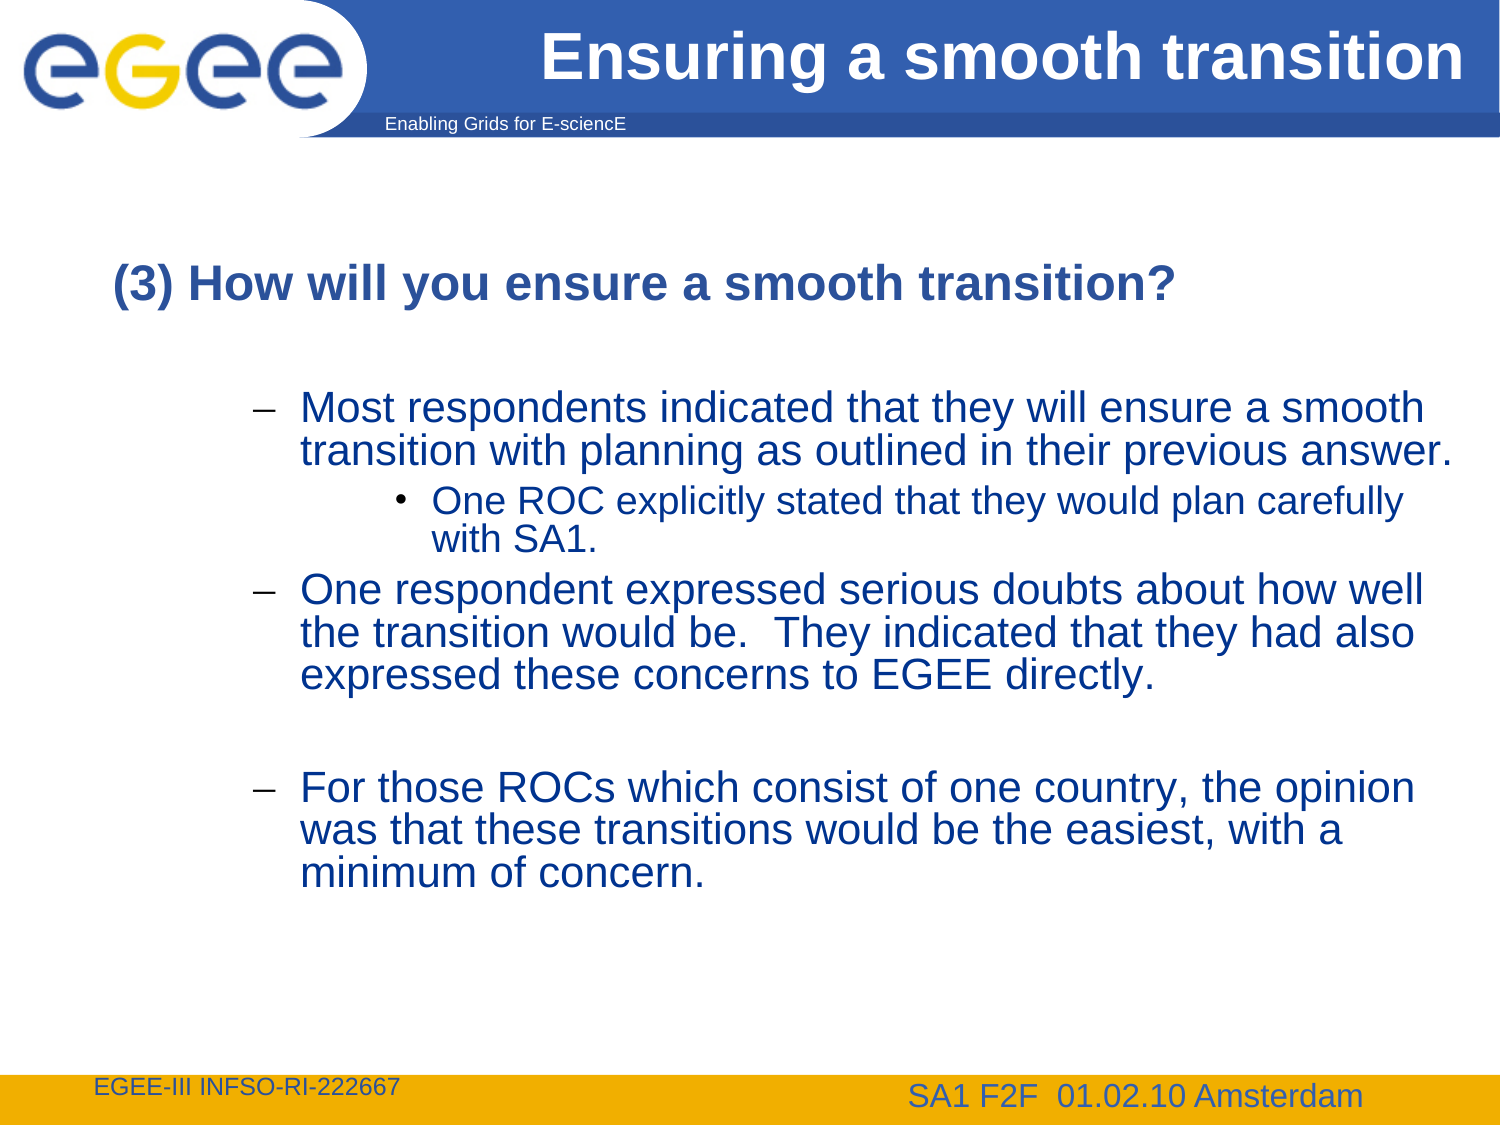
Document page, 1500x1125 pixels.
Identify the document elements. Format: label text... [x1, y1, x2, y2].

title Ensuring a smooth transition [369, 0, 1467, 129]
picture [18, 30, 349, 112]
list (3) How will you ensure a smooth transition? Most respondents indicated that they will ensure a smooth transition with planning as outlined in their previous answer. One ROC explicitly stated that they would plan carefully with SA1. One respondent expressed serious doubts about how well the transition would be. They indicated that they had also expressed these concerns to EGEE directly. For those ROCs which consist of one country, the opinion was that these transitions would be the easiest, with a minimum of concern. [56, 261, 1463, 1033]
